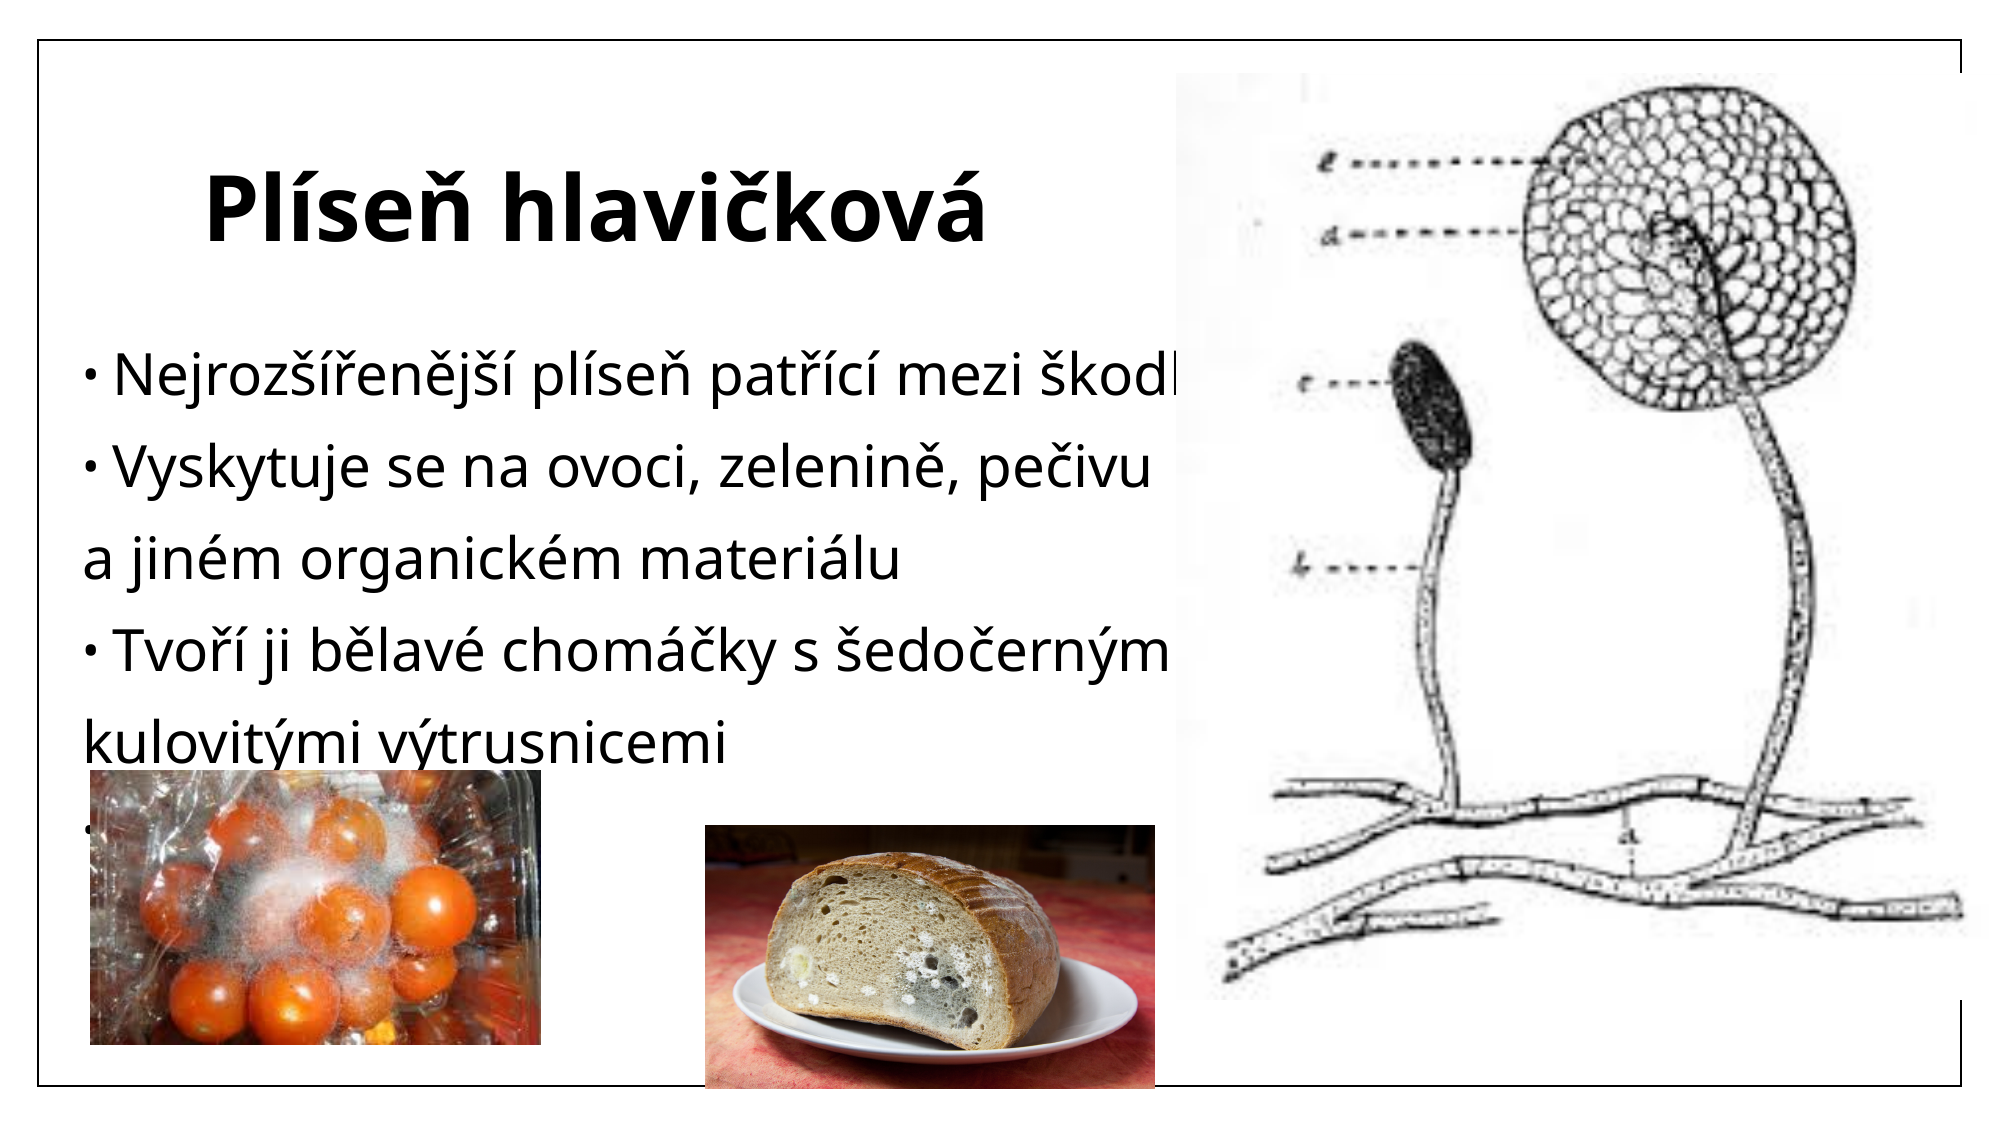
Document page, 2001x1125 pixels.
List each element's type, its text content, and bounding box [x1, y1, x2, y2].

picture [705, 825, 1155, 1089]
list Nejrozšířenější plíseň patřící mezi škodlivé Vyskytuje se na ovoci, zelenině, pečivu a jiném organickém materiálu Tvoří ji bělavé chomáčky s šedočernými kulovitými výtrusnicemi [52, 337, 1176, 1000]
picture [90, 770, 541, 1045]
title Plíseň hlavičková [187, 99, 1176, 323]
picture [1176, 73, 2000, 1000]
